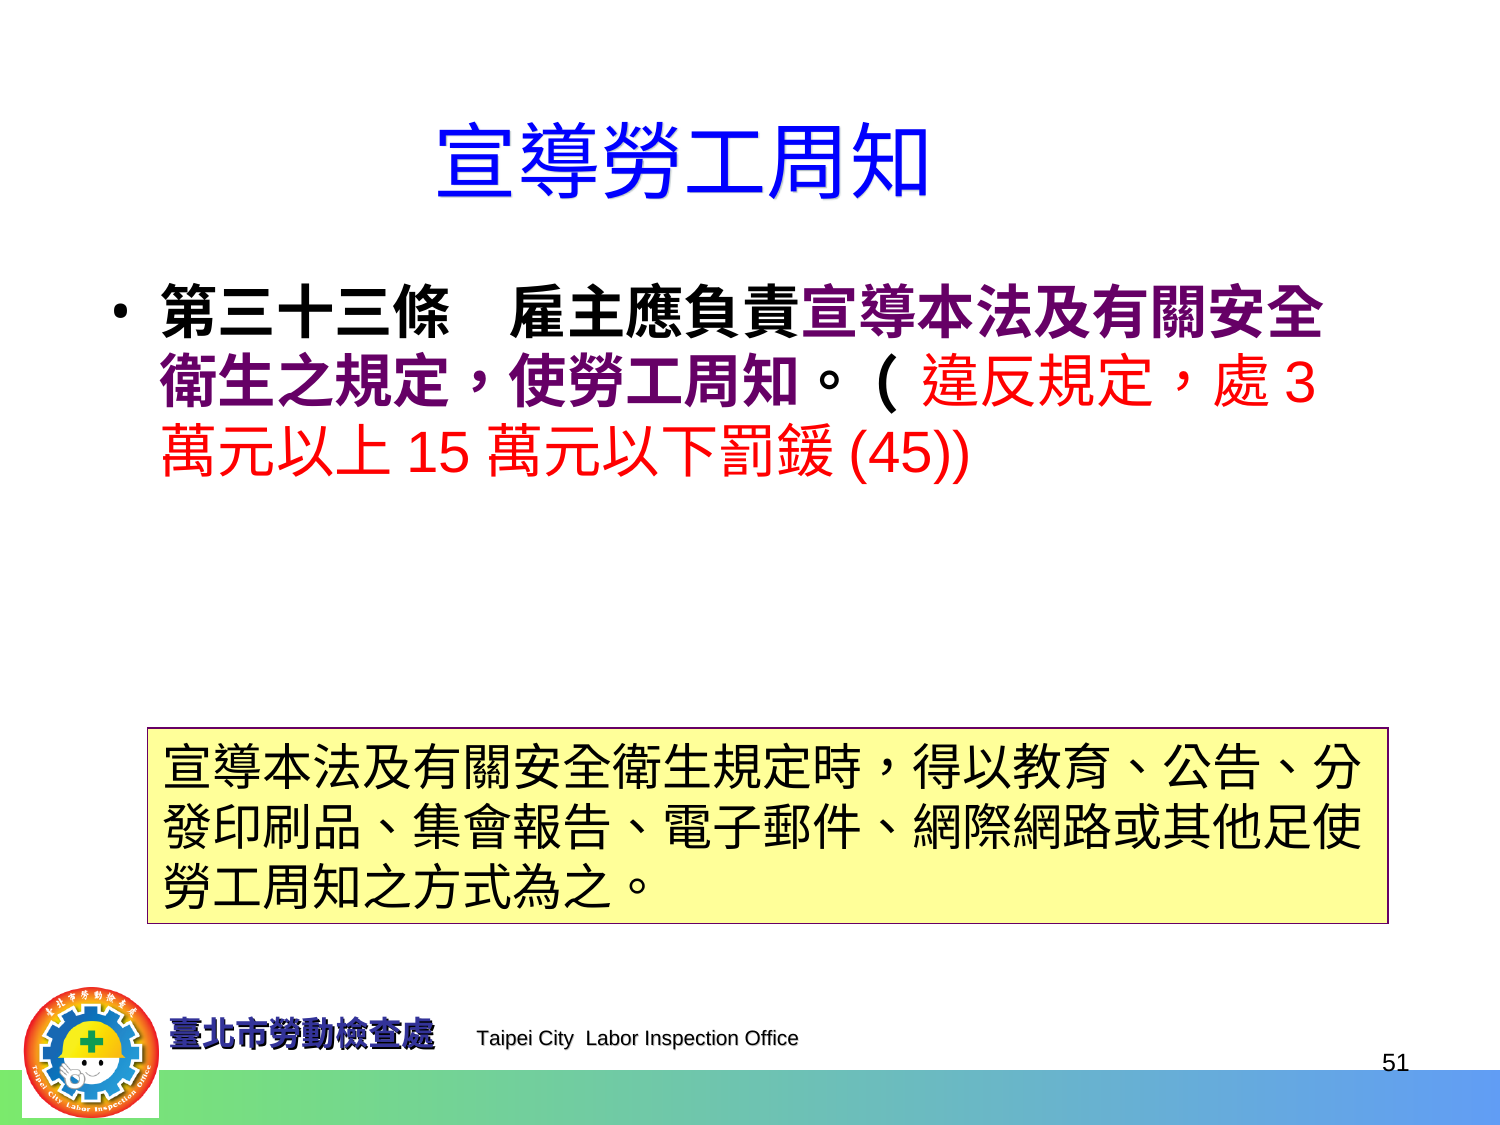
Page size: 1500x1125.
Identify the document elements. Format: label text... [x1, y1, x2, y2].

text_box 宣導勞工周知 [419, 101, 949, 218]
list 第三十三條 雇主應負責宣導本法及有關安全衛生之規定，使勞工周知。(違反規定，處3萬元以上15萬元以下罰鍰(45)) [88, 267, 1341, 752]
text_box 宣導本法及有關安全衛生規定時，得以教育、公告、分發印刷品、集會報告、電子郵件、網際網路或其他足使勞工周知之方式為之。 [147, 727, 1389, 924]
picture [22, 987, 159, 1118]
text_box <編號> [1074, 1024, 1426, 1100]
